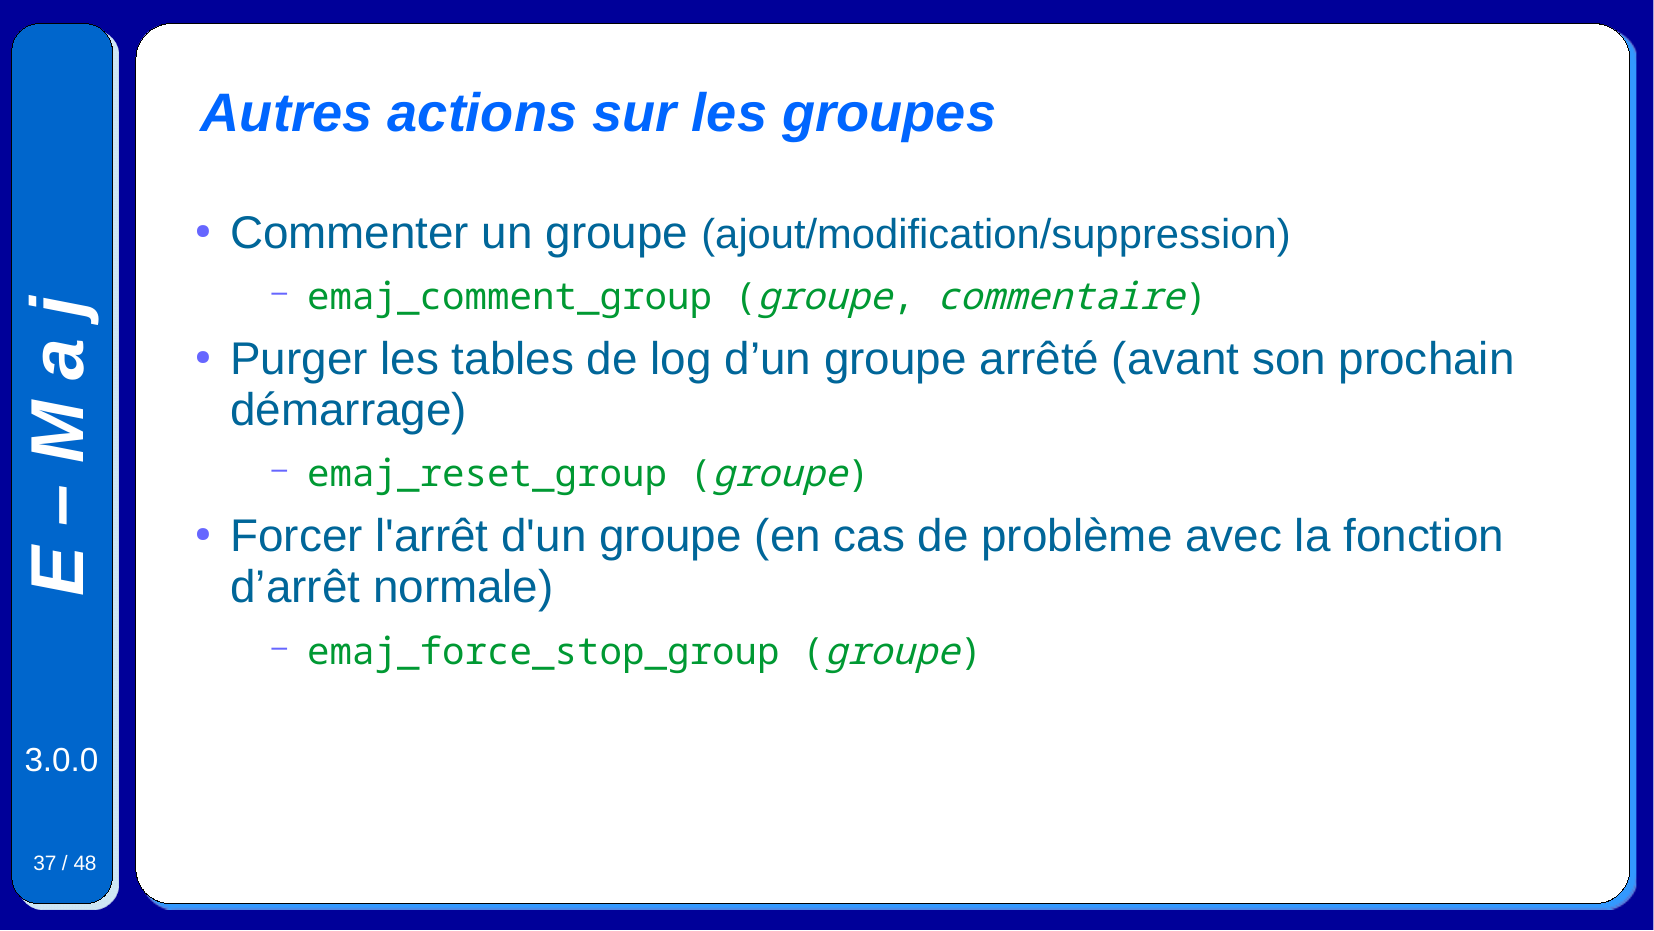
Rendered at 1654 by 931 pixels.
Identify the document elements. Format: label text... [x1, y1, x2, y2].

list Commenter un groupe (ajout/modification/suppression) emaj_comment_group (groupe, commentaire) Purger les tables de log d’un groupe arrêté (avant son prochain démarrage) emaj_reset_group (groupe) Forcer l'arrêt d'un groupe (en cas de problème avec la fonction d’arrêt normale) emaj_force_stop_group (groupe) [177, 206, 1587, 827]
title Autres actions sur les groupes [200, 34, 1575, 191]
